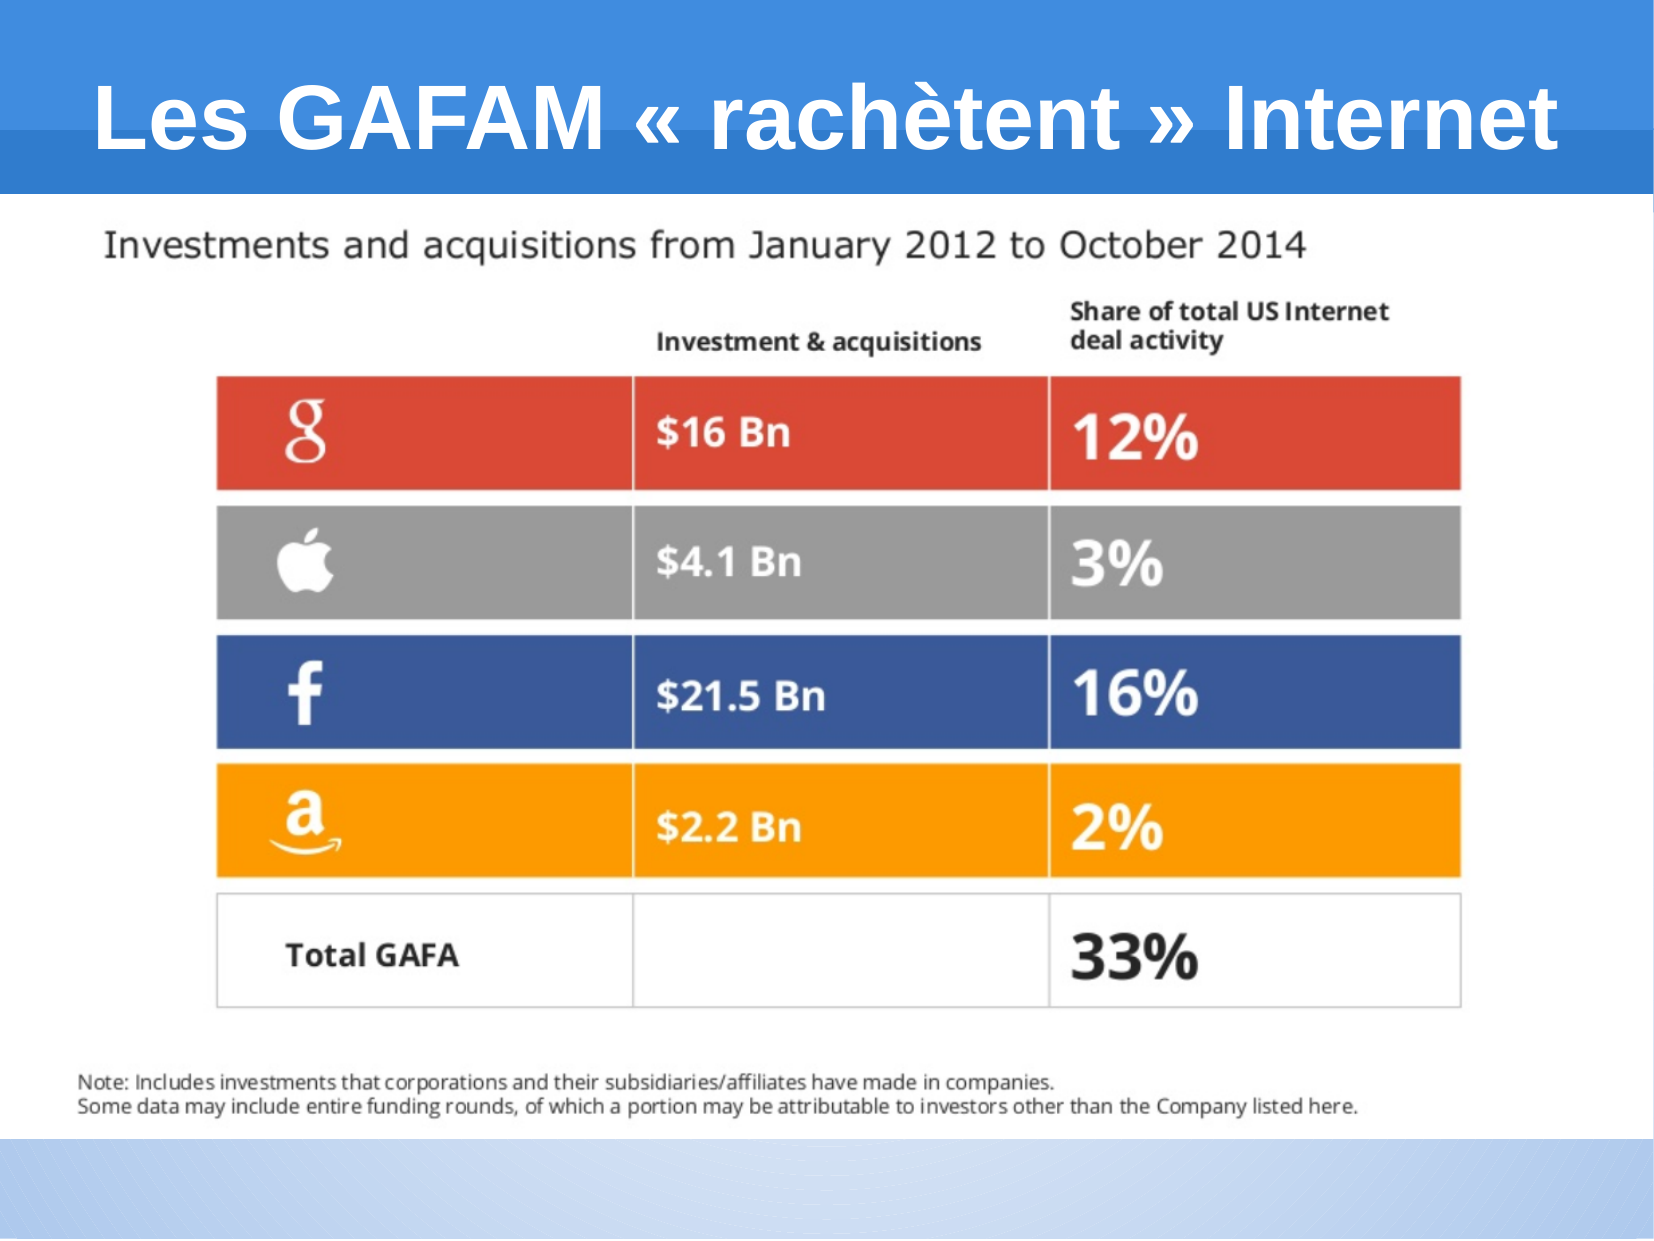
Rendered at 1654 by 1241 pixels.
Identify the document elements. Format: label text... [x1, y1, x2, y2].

picture [0, 194, 1654, 1139]
title Les GAFAM « rachètent » Internet [82, 13, 1571, 194]
